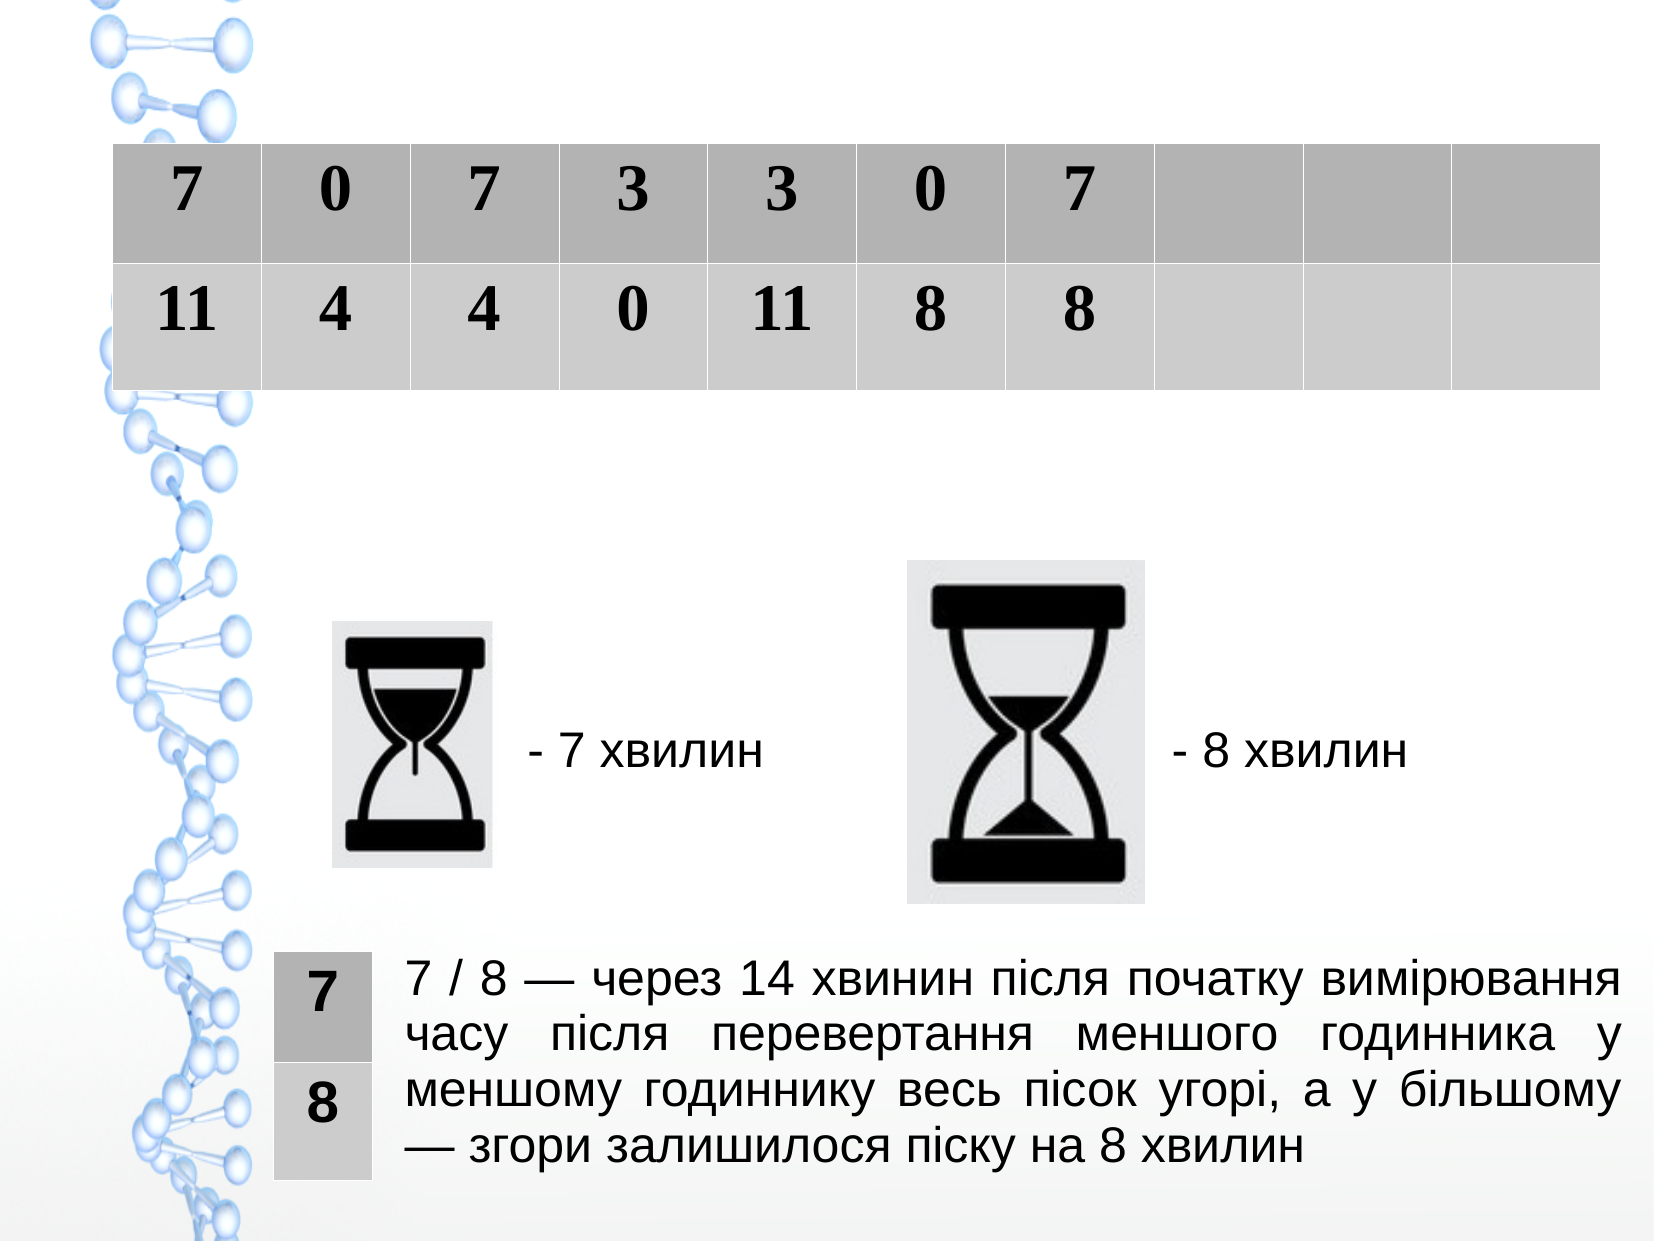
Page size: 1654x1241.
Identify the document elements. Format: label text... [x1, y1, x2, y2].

table_header 7 [1006, 144, 1154, 263]
table_cell 0 [560, 264, 707, 390]
table_header 7 [411, 144, 559, 263]
table_header 0 [857, 144, 1005, 263]
table_header 0 [262, 144, 410, 263]
table_cell [1304, 264, 1451, 390]
table_header 3 [708, 144, 856, 263]
table_cell 4 [411, 264, 559, 390]
table_cell 8 [274, 1063, 372, 1180]
text_box - 7 хвилин [512, 715, 779, 786]
table_cell [1155, 264, 1303, 390]
text_box 7 / 8 — через 14 хвинин після початку вимірювання часу після перевертання меншого годинника у меншому годиннику весь пісок угорі, а у більшому — згори залишилося піску на 8 хвилин [389, 942, 1637, 1236]
text_box - 8 хвилин [1156, 715, 1424, 786]
table_cell [1452, 264, 1600, 390]
table_cell 8 [857, 264, 1005, 390]
table_header [1304, 144, 1451, 263]
table_cell 11 [708, 264, 856, 390]
table_header 7 [113, 144, 261, 263]
table_cell 8 [1006, 264, 1154, 390]
table_cell 11 [113, 264, 261, 390]
table_header [1452, 144, 1600, 263]
table_header 7 [274, 952, 372, 1062]
table_header [1155, 144, 1303, 263]
table_cell 4 [262, 264, 410, 390]
table_header 3 [560, 144, 707, 263]
picture [0, 0, 1654, 1241]
